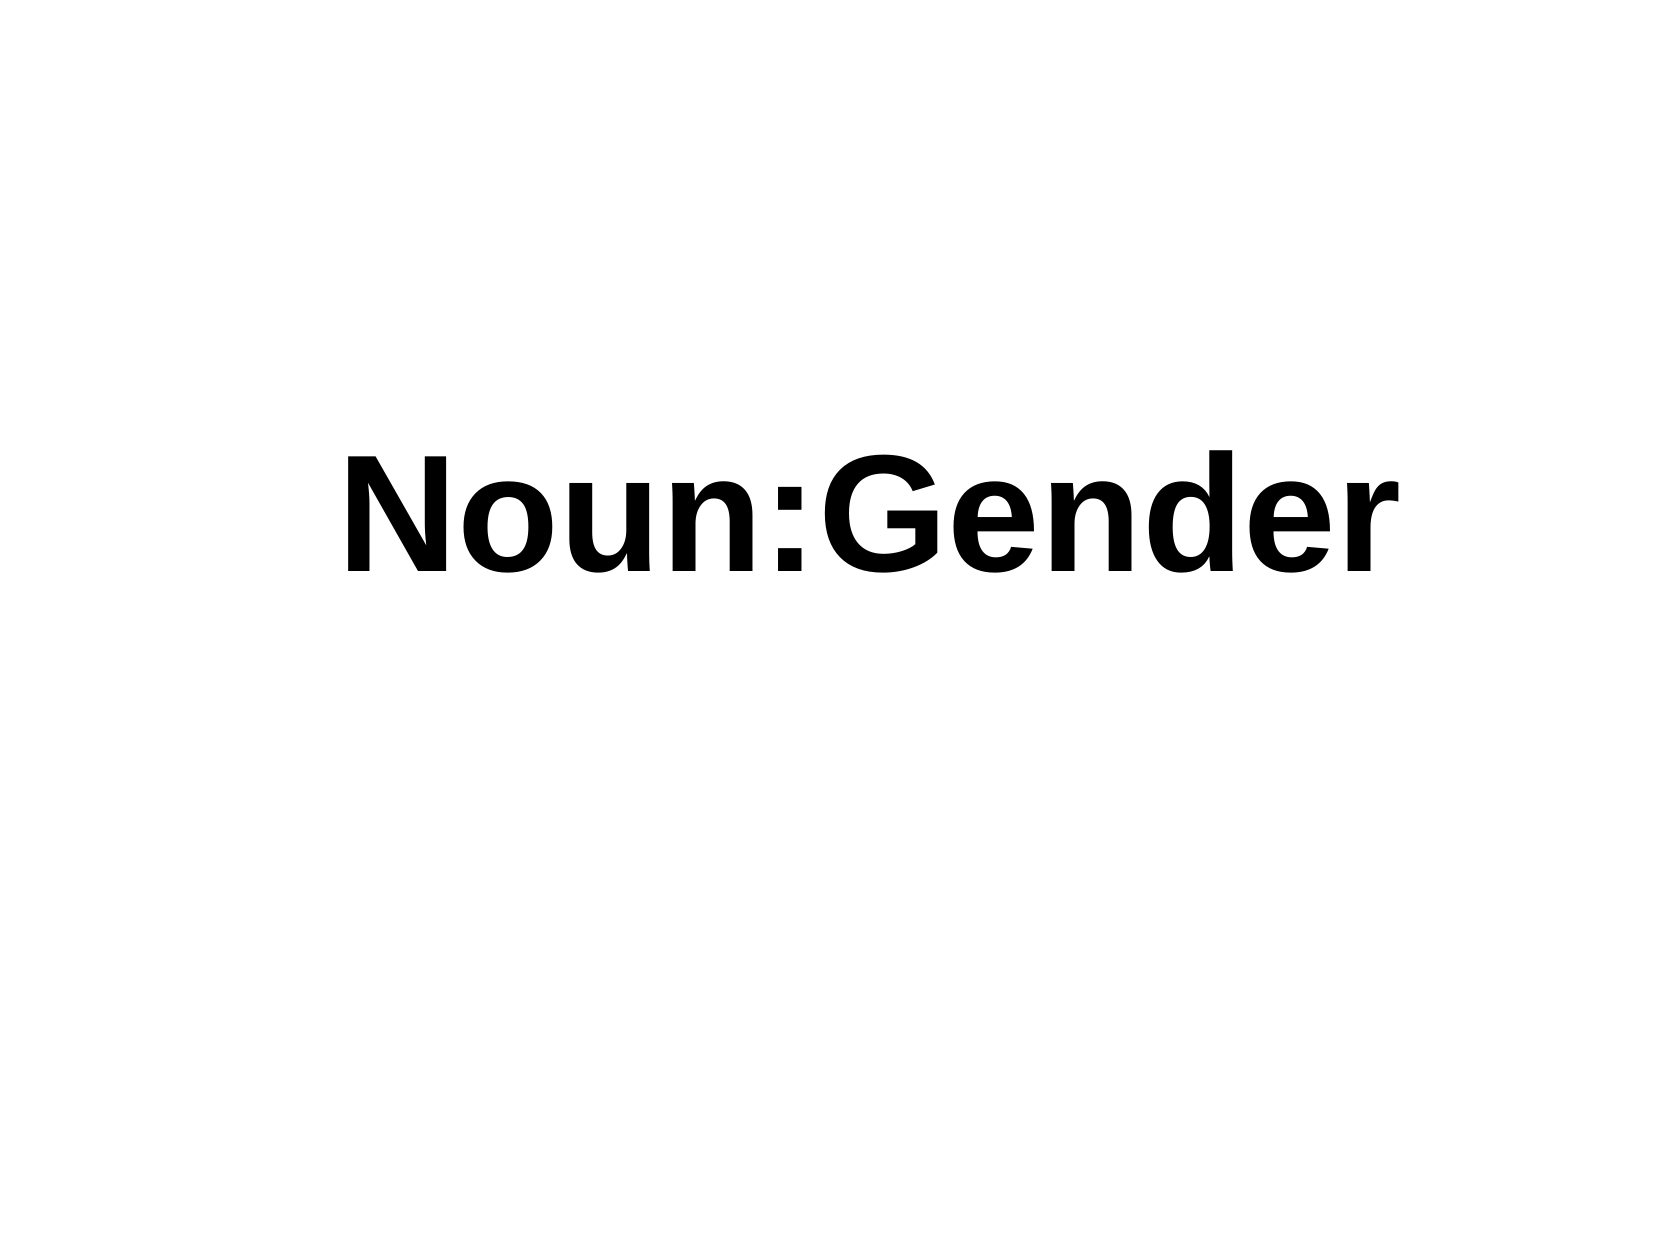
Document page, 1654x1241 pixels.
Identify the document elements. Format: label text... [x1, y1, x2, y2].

text_box Noun:Gender [322, 413, 1418, 615]
